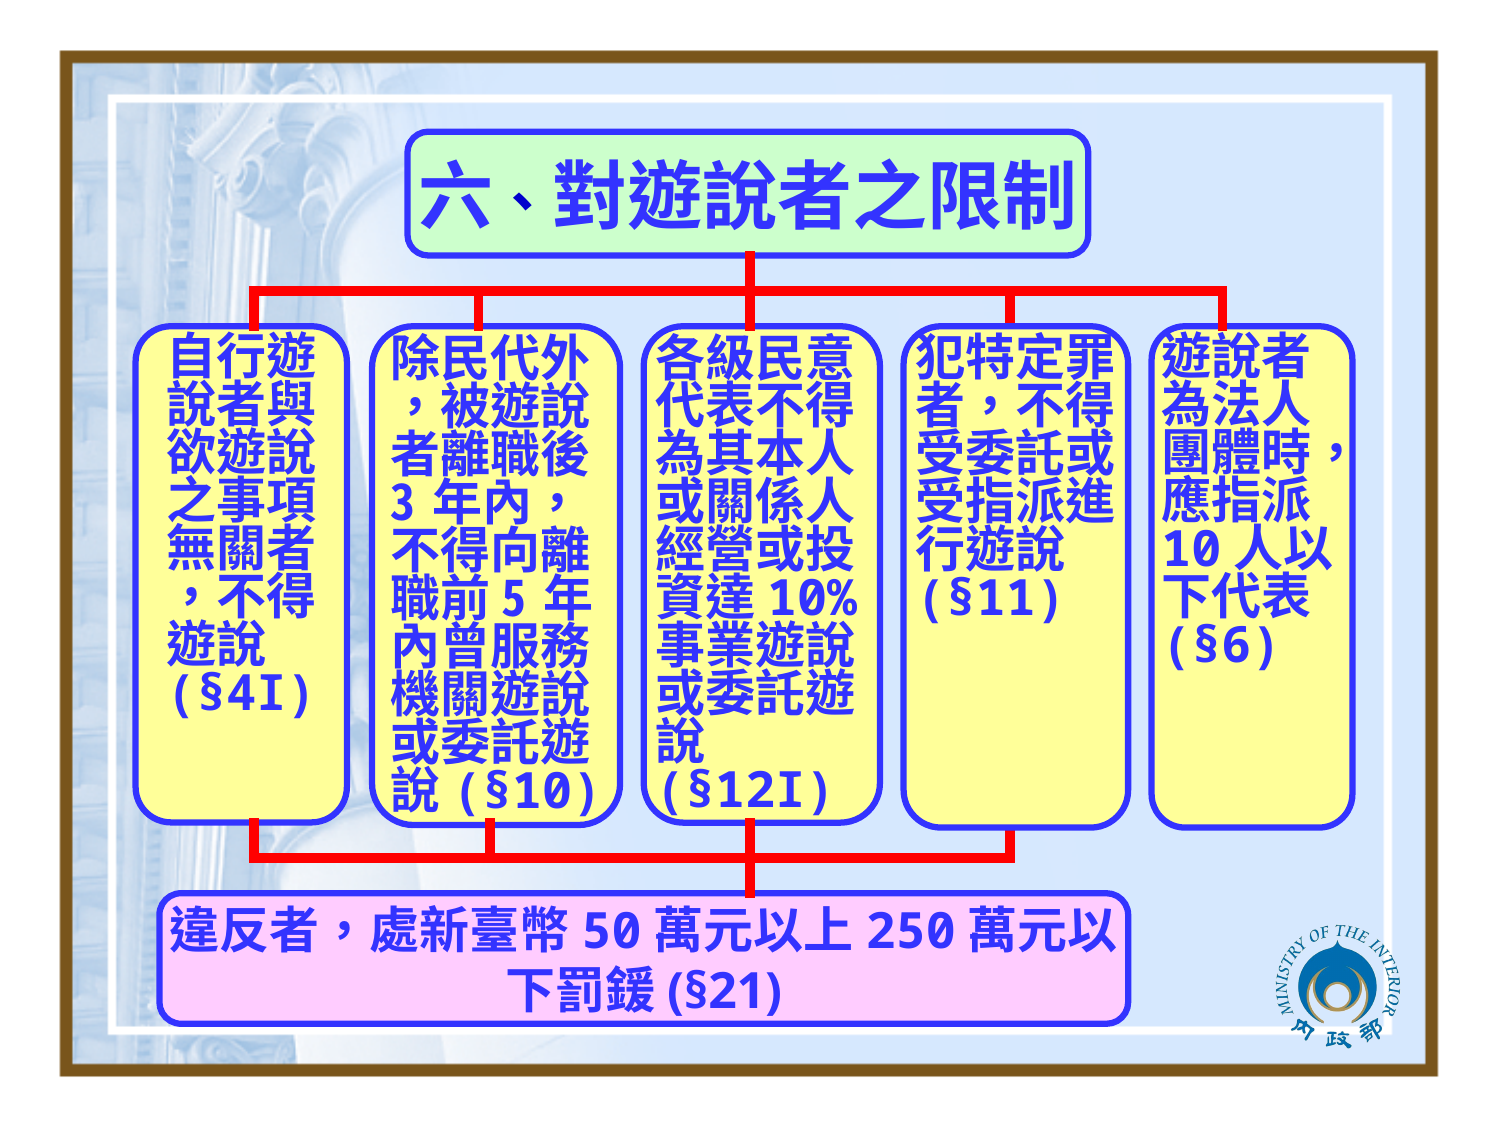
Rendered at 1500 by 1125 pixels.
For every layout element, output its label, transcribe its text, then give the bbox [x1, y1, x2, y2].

text_box 除民代外，被遊說者離職後3年內，不得向離職前5年內曾服務機關遊說或委託遊說(§10) [372, 326, 621, 826]
text_box 遊說者為法人團體時，應指派10人以下代表(§6) [1151, 326, 1353, 828]
picture [0, 0, 1500, 1125]
text_box 犯特定罪者，不得受委託或受指派進行遊說(§11) [903, 326, 1129, 828]
text_box 自行遊說者與欲遊說之事項無關者，不得遊說(§4I) [135, 326, 347, 823]
text_box 各級民意代表不得為其本人或關係人經營或投資達10%事業遊說或委託遊說 (§12I) [643, 326, 880, 823]
text_box 違反者，處新臺幣50萬元以上250萬元以下罰鍰(§21) [159, 893, 1129, 1024]
text_box 六、對遊說者之限制 [407, 131, 1089, 256]
